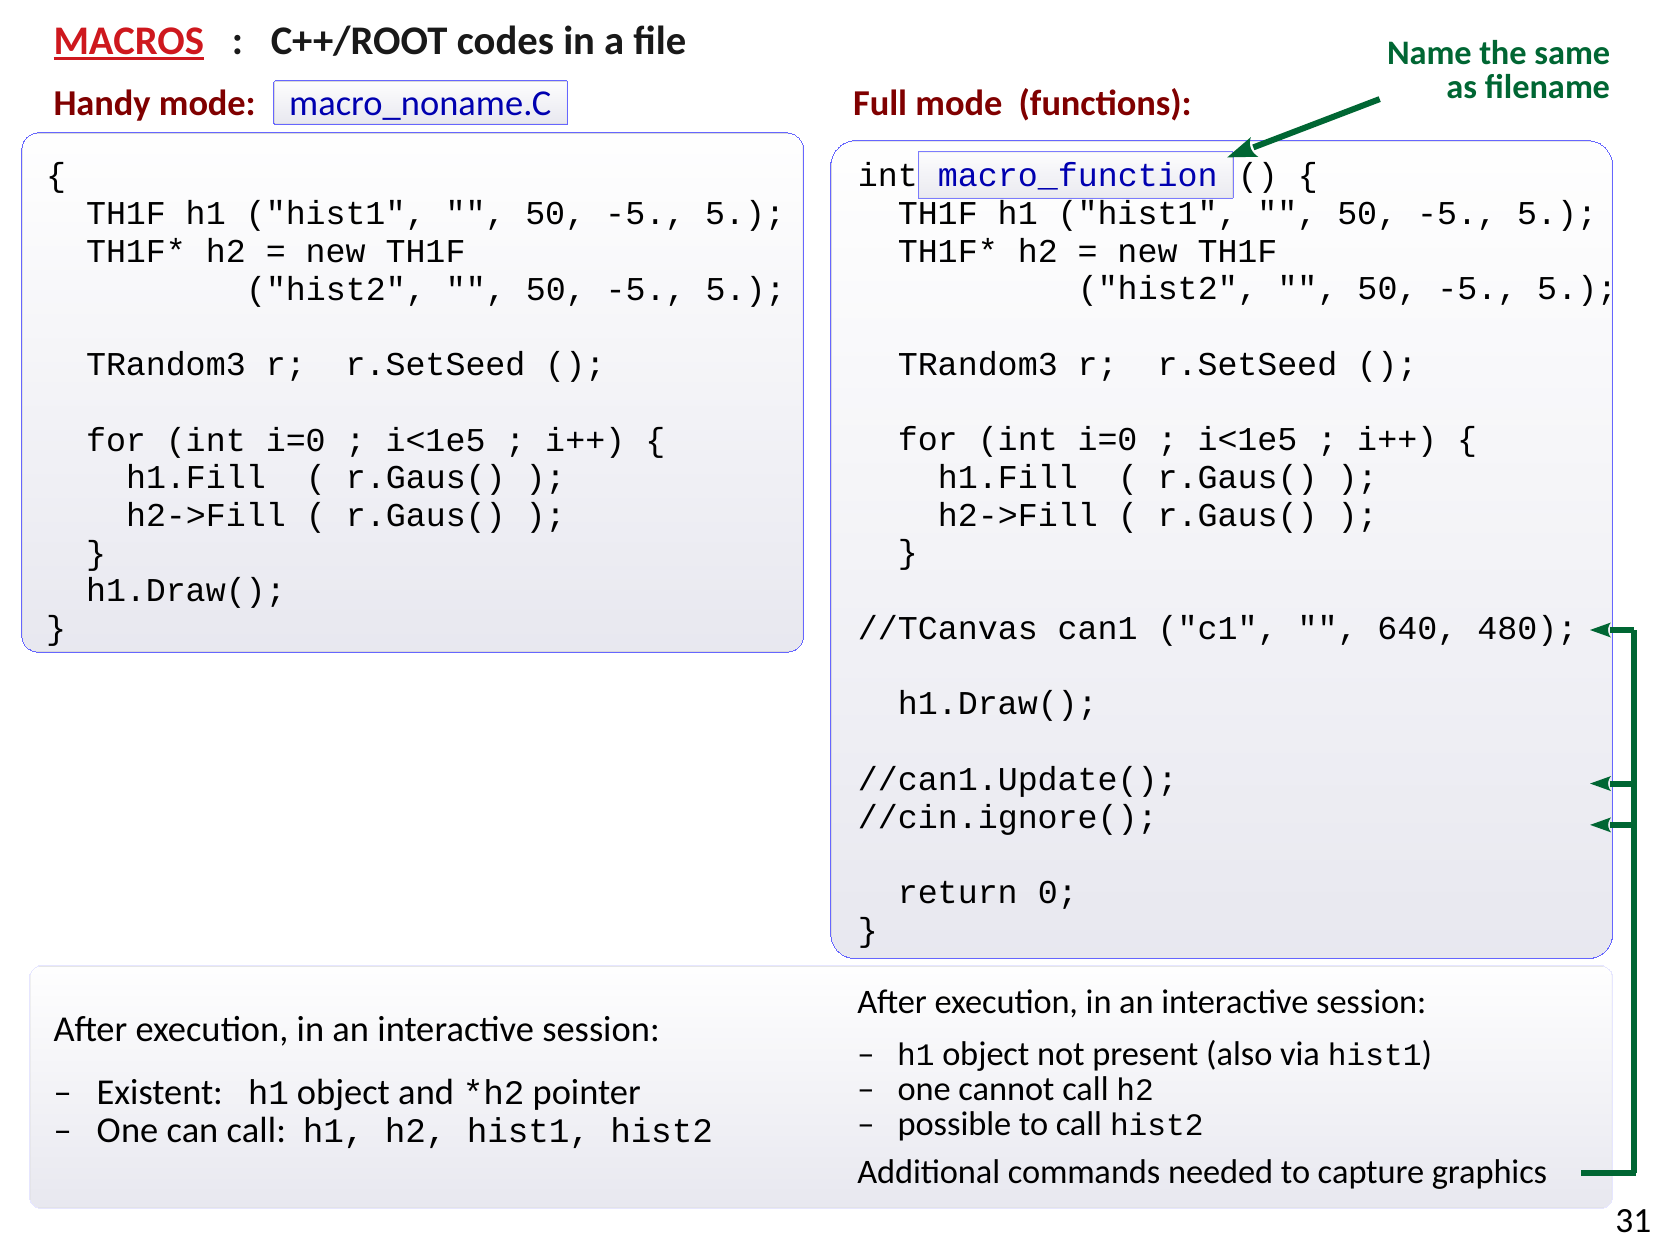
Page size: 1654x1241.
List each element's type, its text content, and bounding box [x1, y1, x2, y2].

text_box [21, 132, 38, 651]
text_box [29, 966, 842, 1209]
text_box After execution, in an interactive session: – h1 object not present (also via hist1) – one cannot call h2 – possible to call hist2 Additional commands needed to capture graphics [842, 980, 1579, 1219]
text_box { TH1F h1 ("hist1", "", 50, -5., 5.); TH1F* h2 = new TH1F ("hist2", "", 50, -5., 5.); TRandom3 r; r.SetSeed (); for (int i=0 ; i<1e5 ; i++) { h1.Fill ( r.Gaus() ); h2->Fill ( r.Gaus() ); } h1.Draw(); } [31, 151, 802, 658]
text_box MACROS : C++/ROOT codes in a file Handy mode: macro_noname.C Full mode (functions): After execution, in an interactive session: – Existent: h1 object and *h2 pointer – One can call: h1, h2, hist1, hist2 [38, 16, 1618, 1170]
text_box int macro_function () { TH1F h1 ("hist1", "", 50, -5., 5.); TH1F* h2 = new TH1F ("hist2", "", 50, -5., 5.); TRandom3 r; r.SetSeed (); for (int i=0 ; i<1e5 ; i++) { h1.Fill ( r.Gaus() ); h2->Fill ( r.Gaus() ); } //TCanvas can1 ("c1", "", 640, 480); h1.Draw(); //can1.Update(); //cin.ignore(); return 0; } [843, 151, 1647, 959]
text_box MACROS : C++/ROOT codes in a file Handy mode: macro_noname.C Full mode (functions): After execution, in an interactive session: – Existent: h1 object and *h2 pointer – One can call: h1, h2, hist1, hist2 [1255, 110, 1618, 151]
text_box Name the same as filename [1361, 31, 1625, 116]
text_box [1579, 1170, 1613, 1209]
